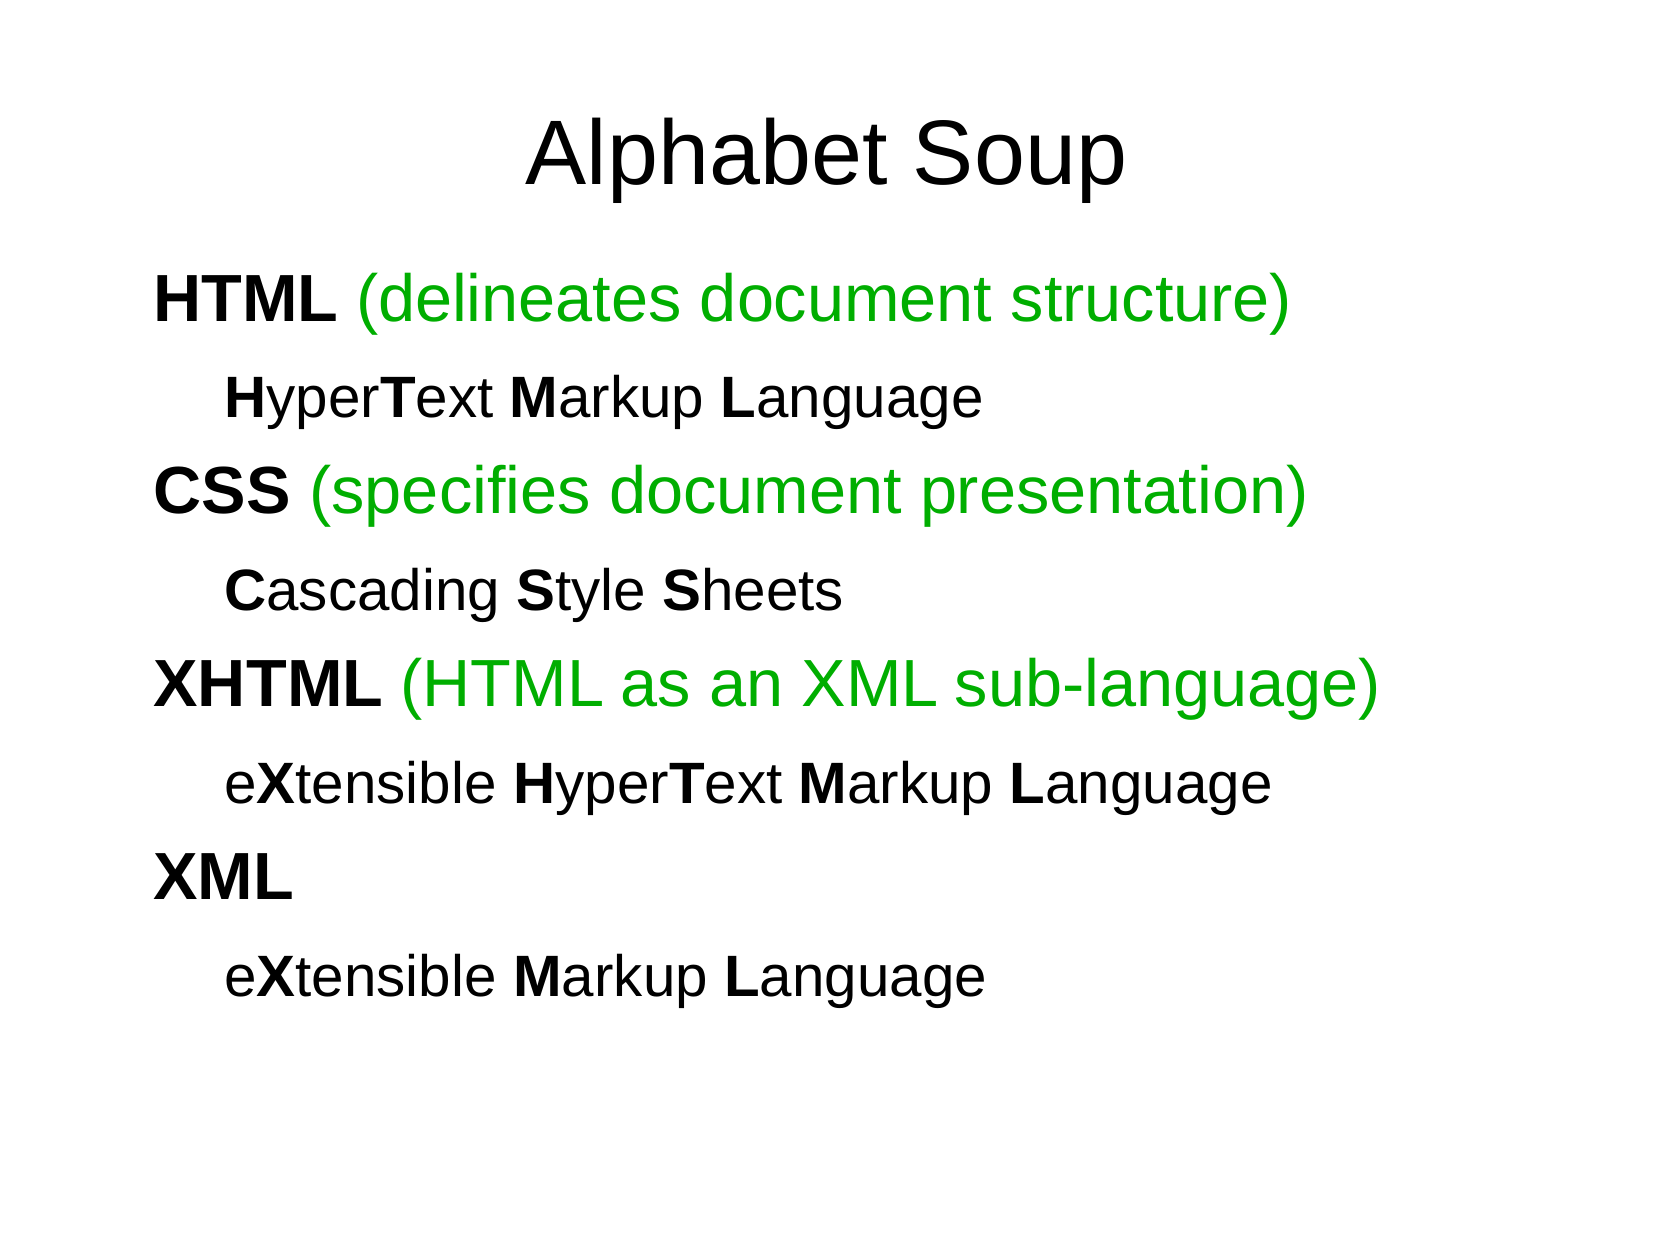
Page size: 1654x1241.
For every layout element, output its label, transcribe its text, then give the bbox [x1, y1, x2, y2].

list HTML (delineates document structure) HyperText Markup Language CSS (specifies document presentation) Cascading Style Sheets XHTML (HTML as an XML sub-language) eXtensible HyperText Markup Language XML eXtensible Markup Language [82, 260, 1571, 1113]
title Alphabet Soup [82, 49, 1571, 257]
